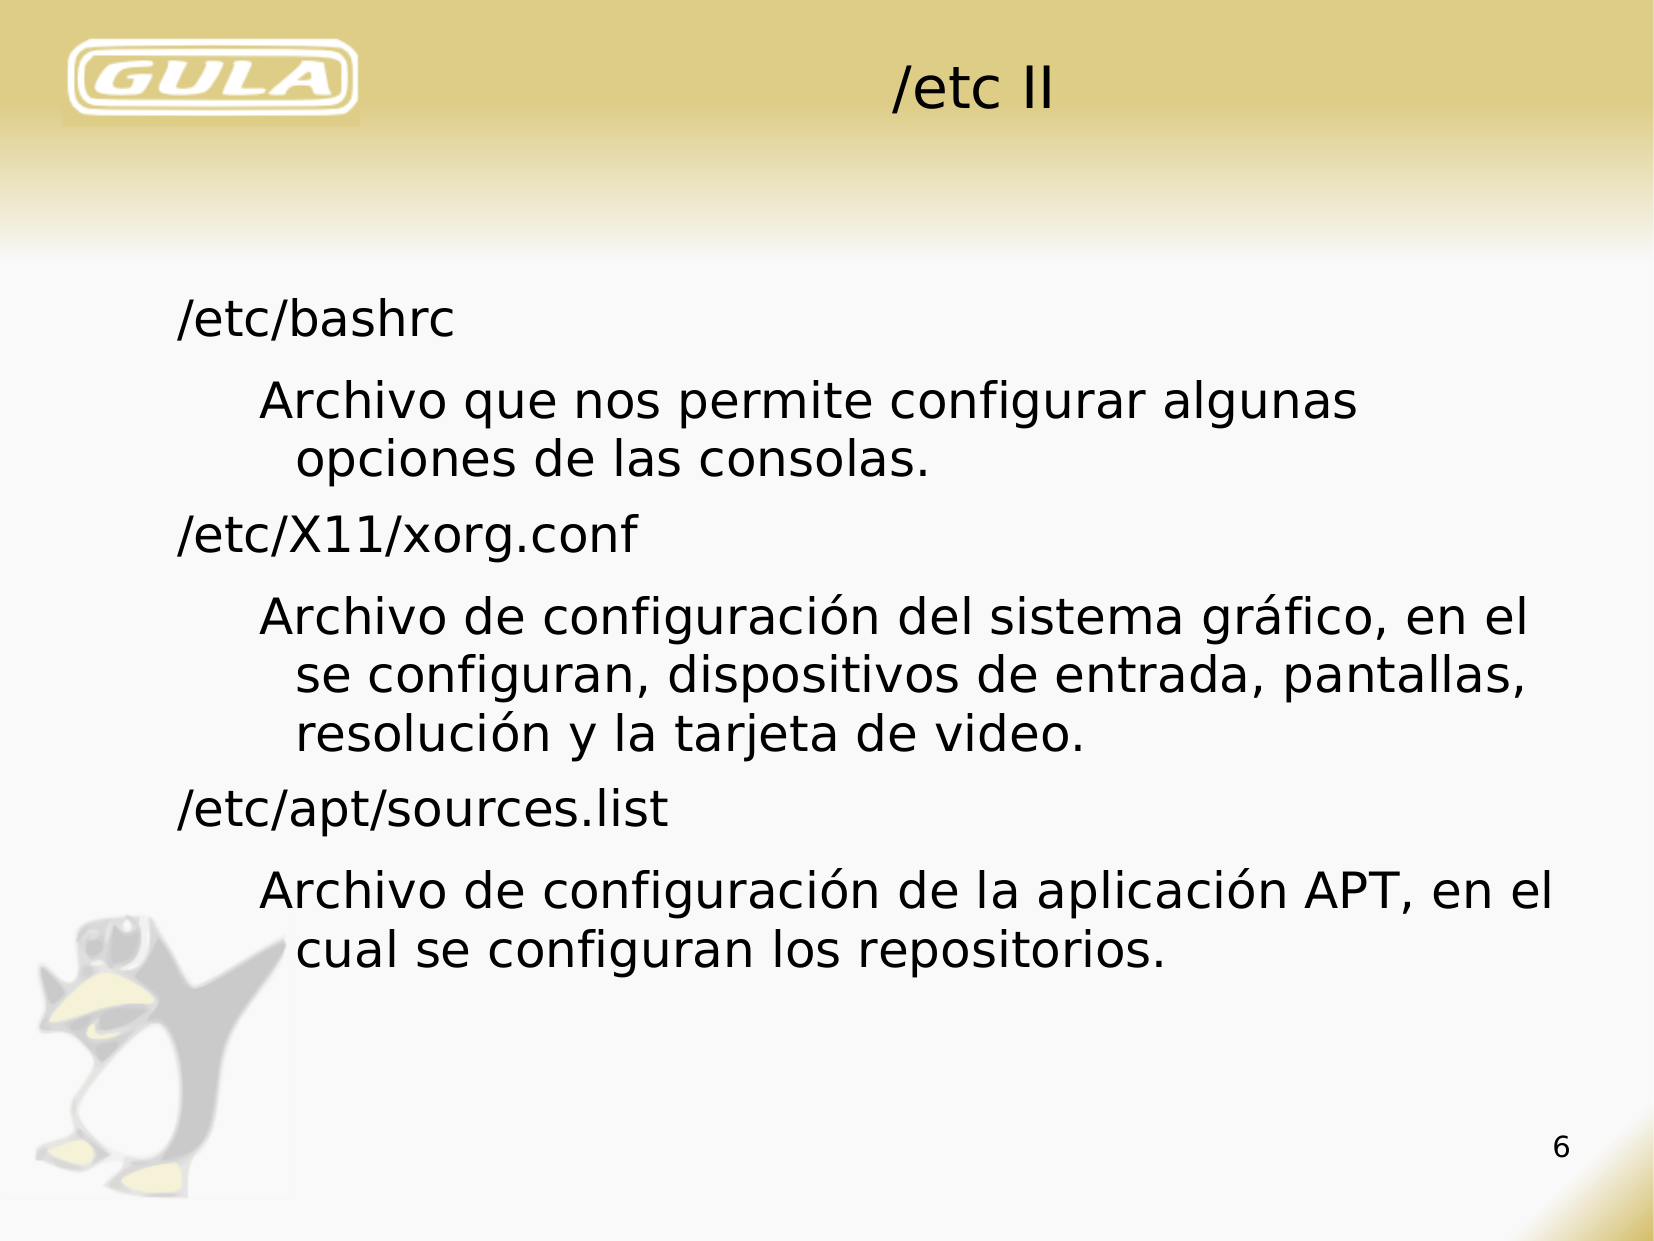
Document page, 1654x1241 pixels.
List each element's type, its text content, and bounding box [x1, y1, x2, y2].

title /etc II [383, 22, 1565, 154]
list /etc/bashrc Archivo que nos permite configurar algunas opciones de las consolas. /etc/X11/xorg.conf Archivo de configuración del sistema gráfico, en el se configuran, dispositivos de entrada, pantallas, resolución y la tarjeta de video. /etc/apt/sources.list Archivo de configuración de la aplicación APT, en el cual se configuran los repositorios. [82, 290, 1571, 1094]
picture [0, 0, 1654, 1241]
